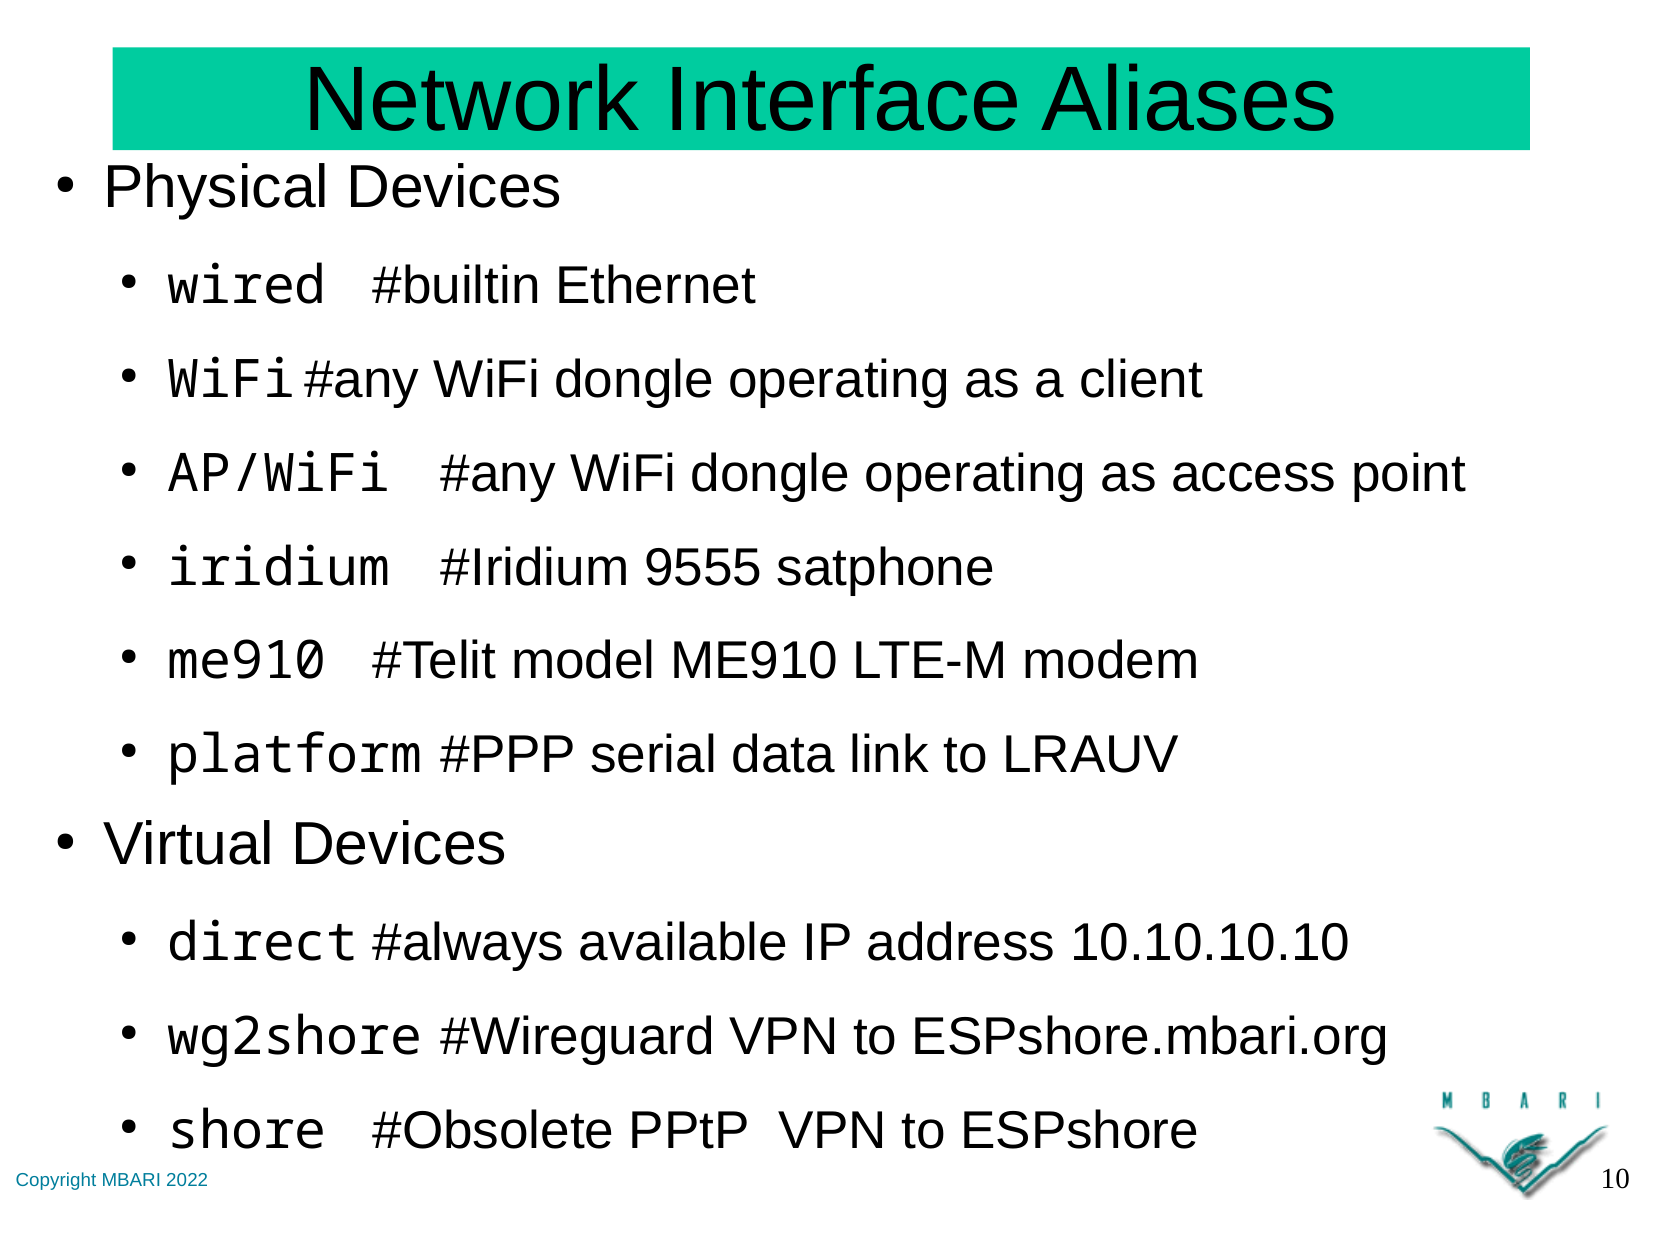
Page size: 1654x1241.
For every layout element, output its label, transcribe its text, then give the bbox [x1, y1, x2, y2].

picture [1426, 1166, 1613, 1200]
list Physical Devices wired #builtin Ethernet WiFi #any WiFi dongle operating as a client AP/WiFi #any WiFi dongle operating as access point iridium #Iridium 9555 satphone me910 #Telit model ME910 LTE-M modem platform #PPP serial data link to LRAUV Virtual Devices direct #always available IP address 10.10.10.10 wg2shore #Wireguard VPN to ESPshore.mbari.org shore #Obsolete PPtP VPN to ESPshore [38, 152, 1614, 1166]
title Network Interface Aliases [112, 47, 1530, 151]
